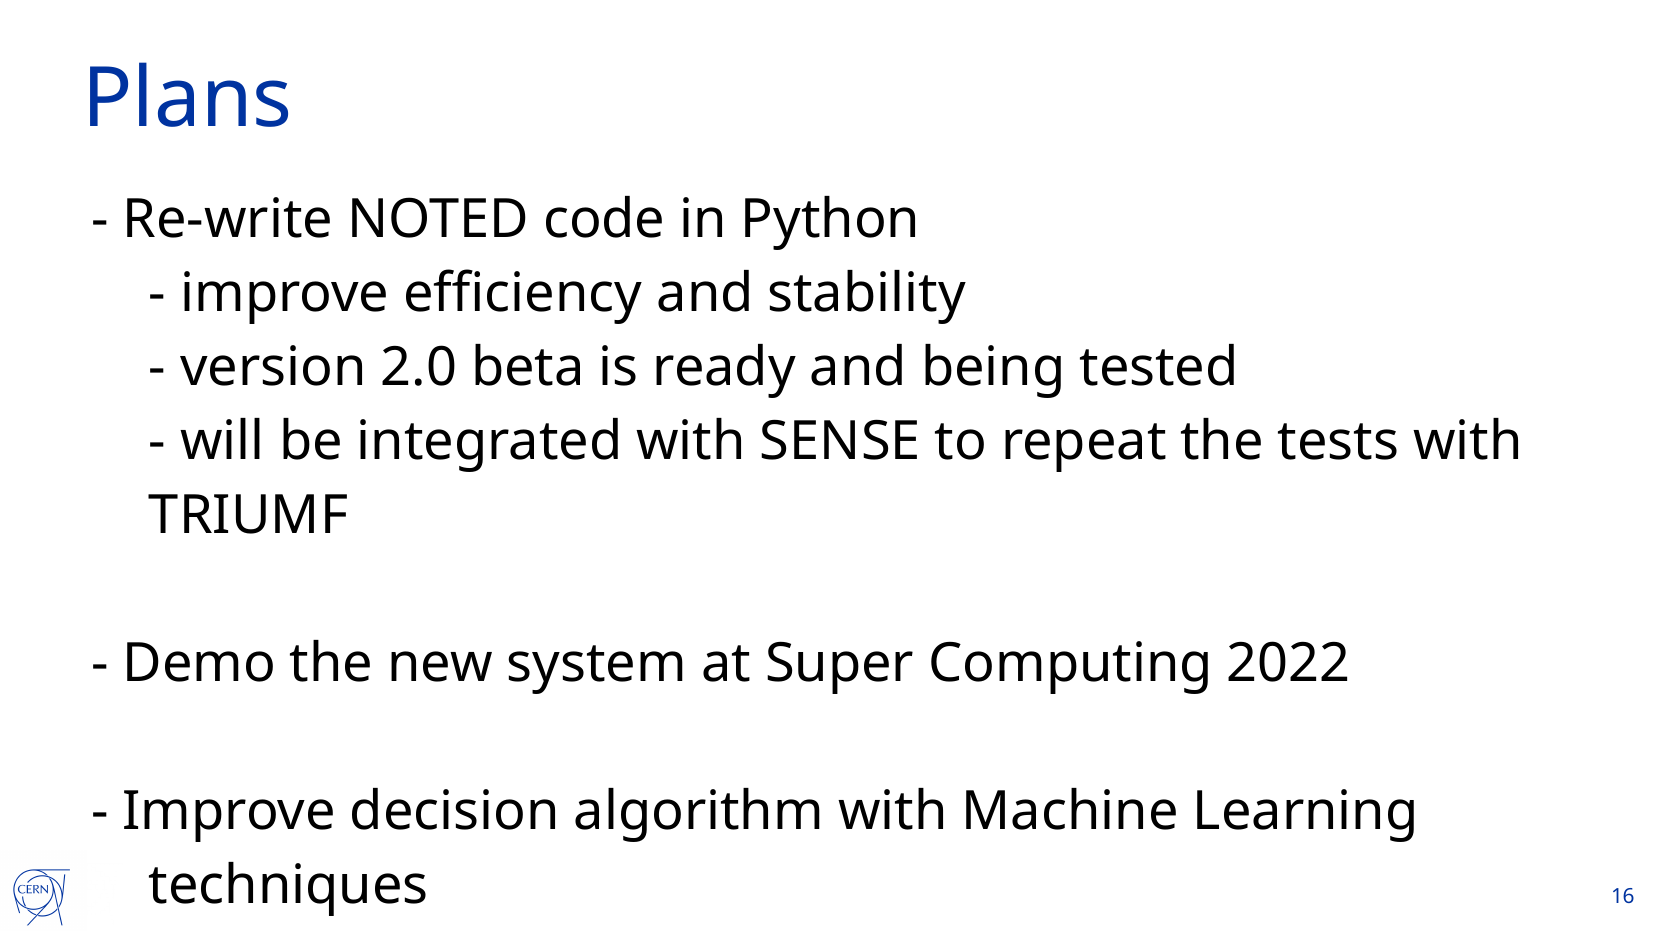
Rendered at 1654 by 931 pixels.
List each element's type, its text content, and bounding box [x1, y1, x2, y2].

title Plans [82, 37, 1571, 193]
text_box - Re-write NOTED code in Python - improve efficiency and stability - version 2.0 beta is ready and being tested - will be integrated with SENSE to repeat the tests with TRIUMF - Demo the new system at Super Computing 2022 - Improve decision algorithm with Machine Learning techniques [76, 172, 1601, 931]
picture [0, 850, 76, 931]
